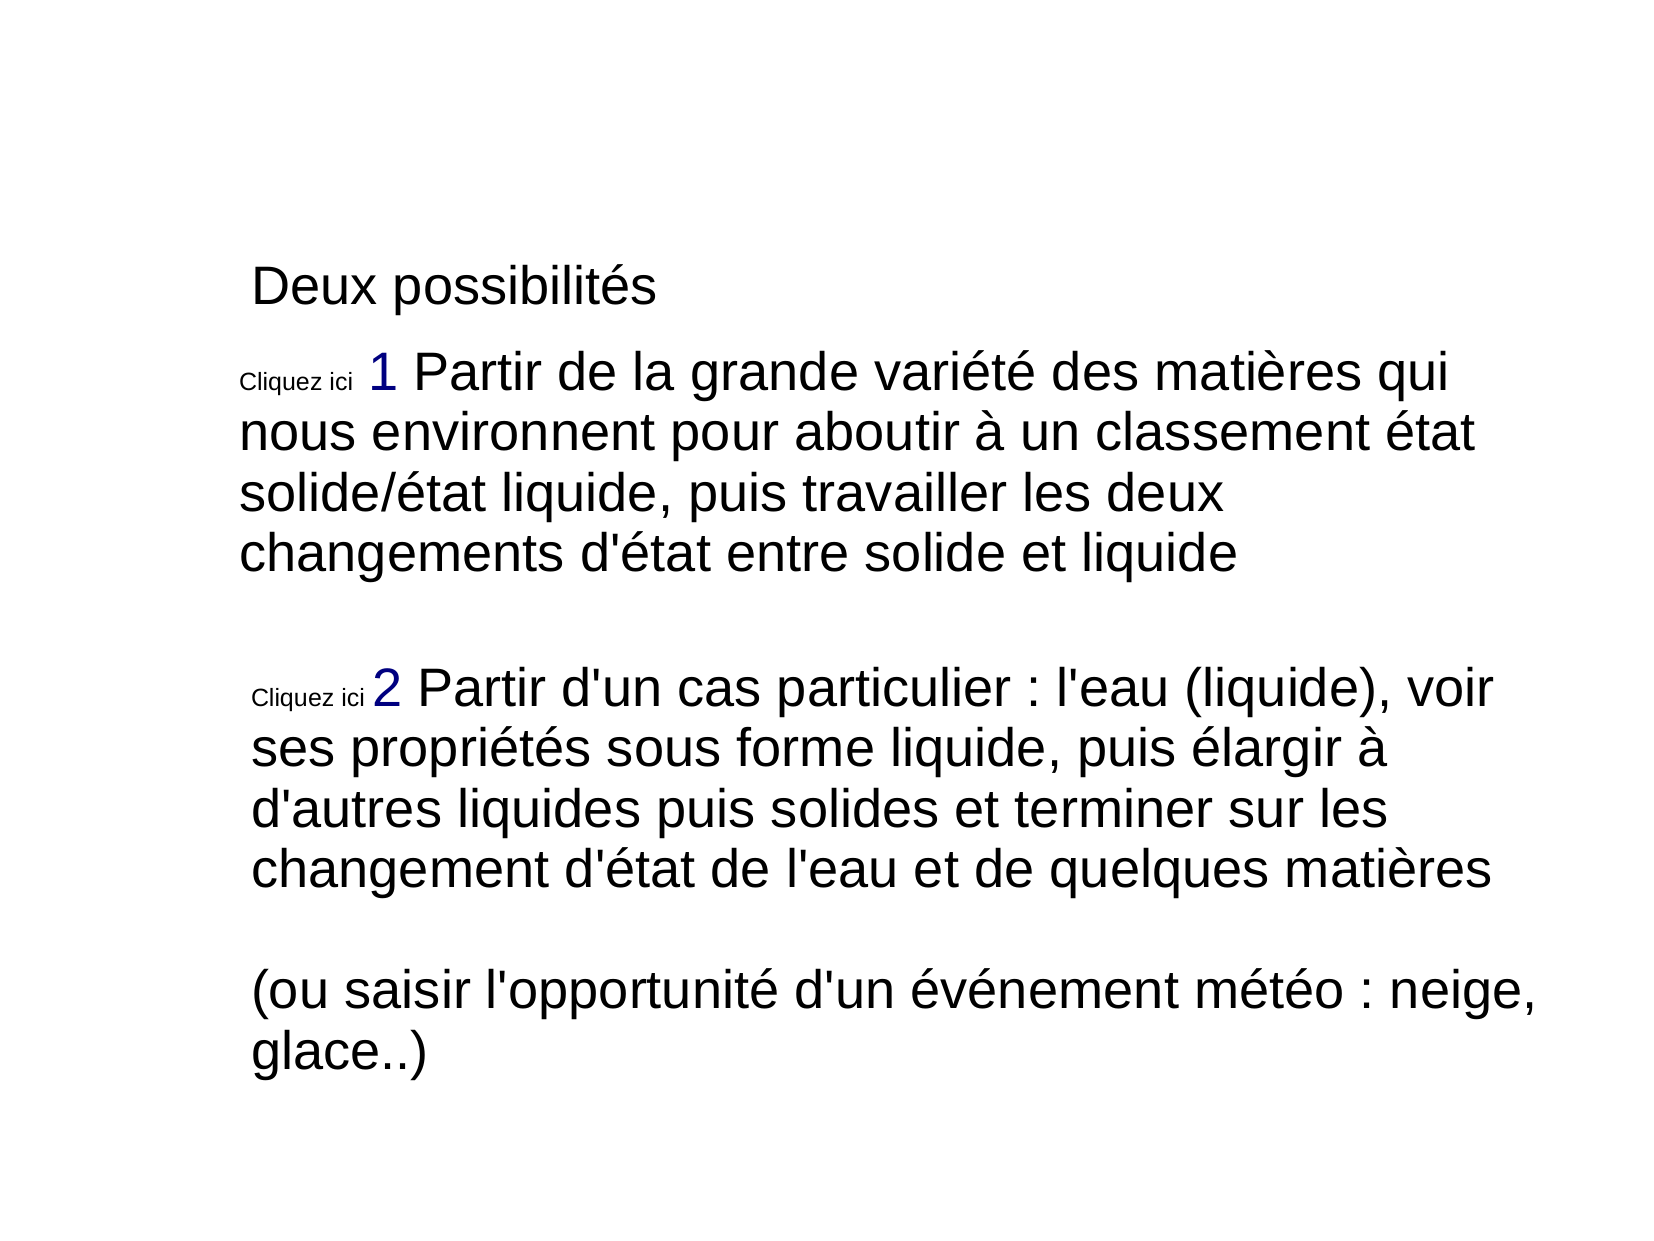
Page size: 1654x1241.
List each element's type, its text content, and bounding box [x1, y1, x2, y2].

text_box Cliquez ici 1 Partir de la grande variété des matières qui nous environnent pour aboutir à un classement état solide/état liquide, puis travailler les deux changements d'état entre solide et liquide [224, 333, 1571, 591]
text_box Cliquez ici 2 Partir d'un cas particulier : l'eau (liquide), voir ses propriétés sous forme liquide, puis élargir à d'autres liquides puis solides et terminer sur les changement d'état de l'eau et de quelques matières (ou saisir l'opportunité d'un événement météo : neige, glace..) [236, 649, 1560, 1089]
text_box Deux possibilités [236, 248, 1512, 324]
